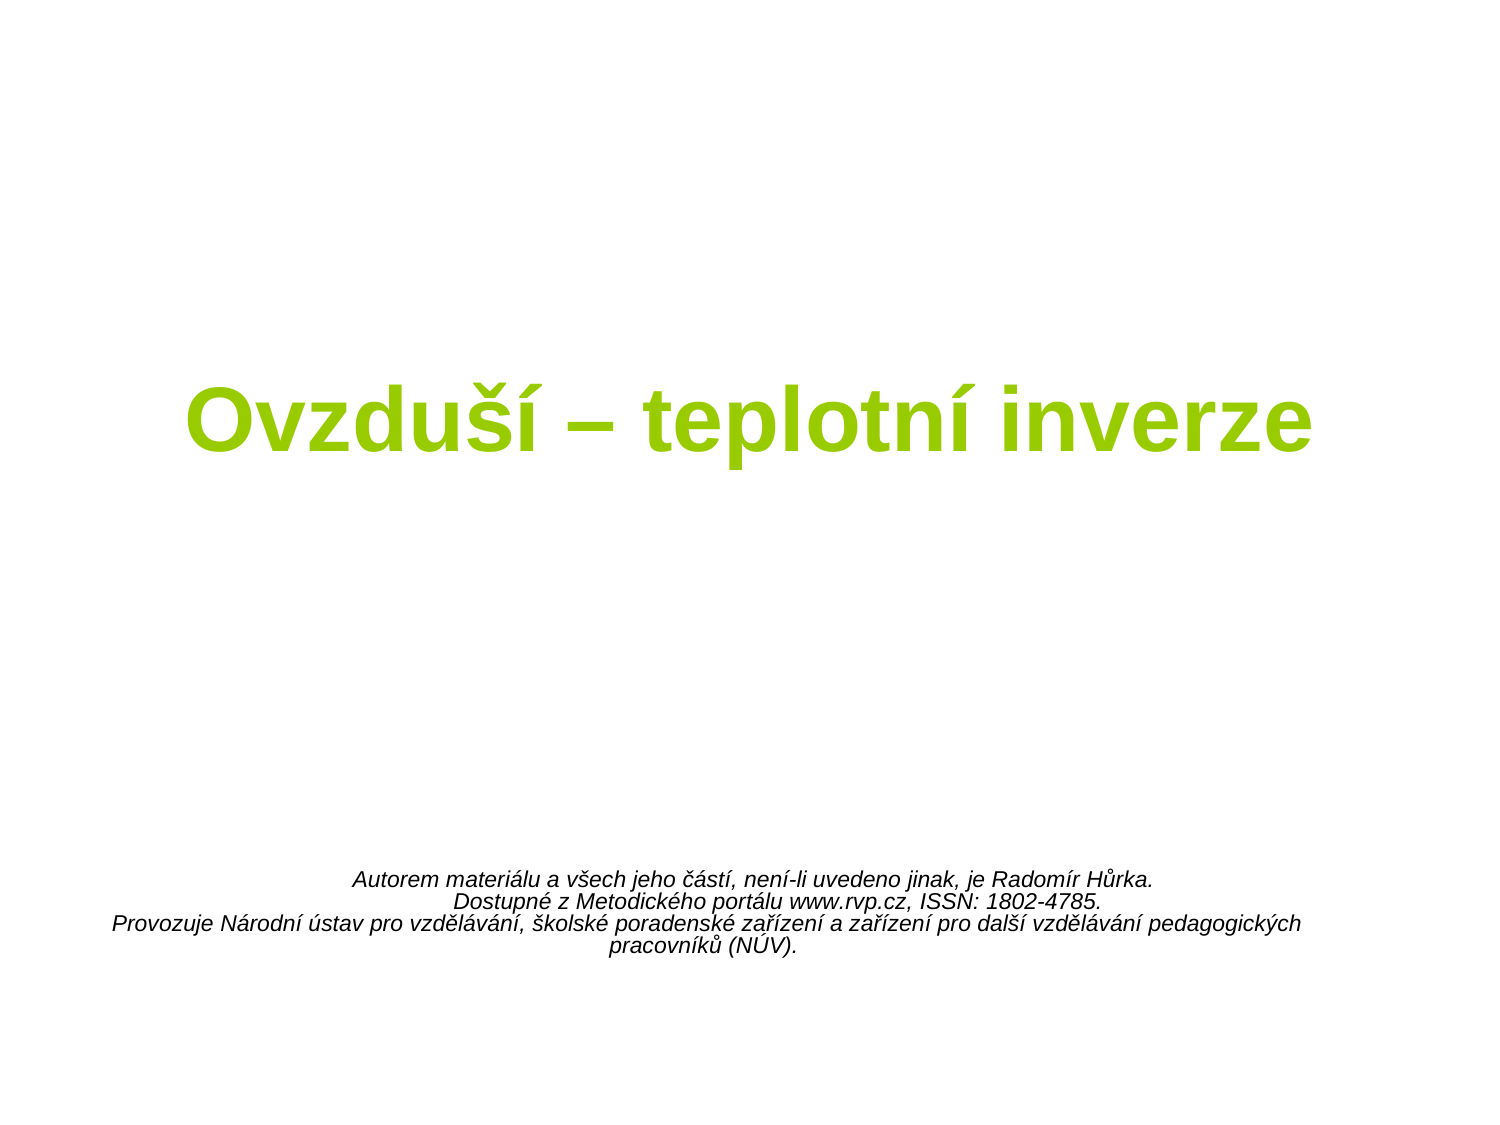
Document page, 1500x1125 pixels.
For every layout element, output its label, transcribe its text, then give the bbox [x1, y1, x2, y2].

title Ovzduší – teplotní inverze [75, 148, 1426, 681]
list Autorem materiálu a všech jeho částí, není-li uvedeno jinak, je Radomír Hůrka. Dostupné z Metodického portálu www.rvp.cz, ISSN: 1802-4785. Provozuje Národní ústav pro vzdělávání, školské poradenské zařízení a zařízení pro další vzdělávání pedagogických pracovníků (NÚV). [11, 862, 1347, 1016]
